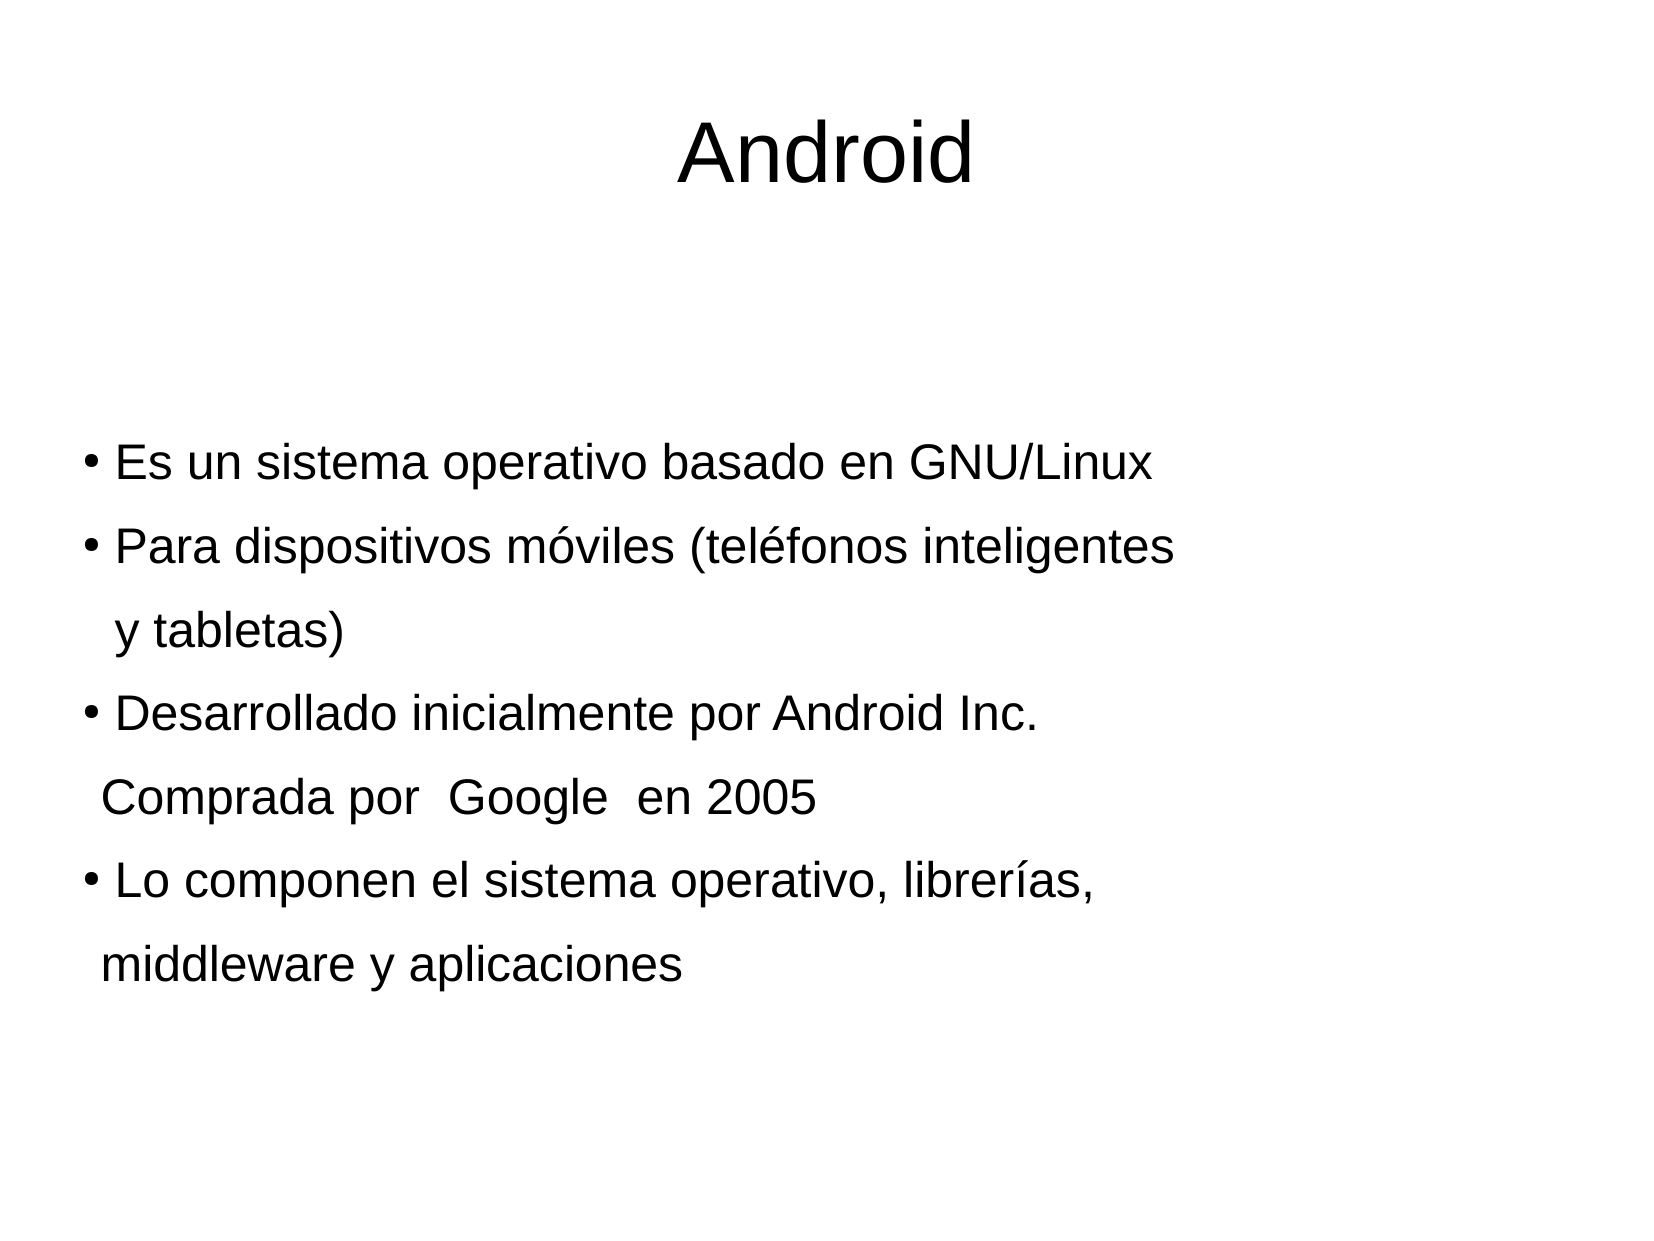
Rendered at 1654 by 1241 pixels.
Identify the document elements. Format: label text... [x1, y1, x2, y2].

subtitle Es un sistema operativo basado en GNU/Linux Para dispositivos móviles (teléfonos inteligentes y tabletas) Desarrollado inicialmente por Android Inc. Comprada por Google en 2005 Lo componen el sistema operativo, librerías, middleware y aplicaciones [82, 290, 1571, 1109]
title Android [82, 49, 1571, 257]
